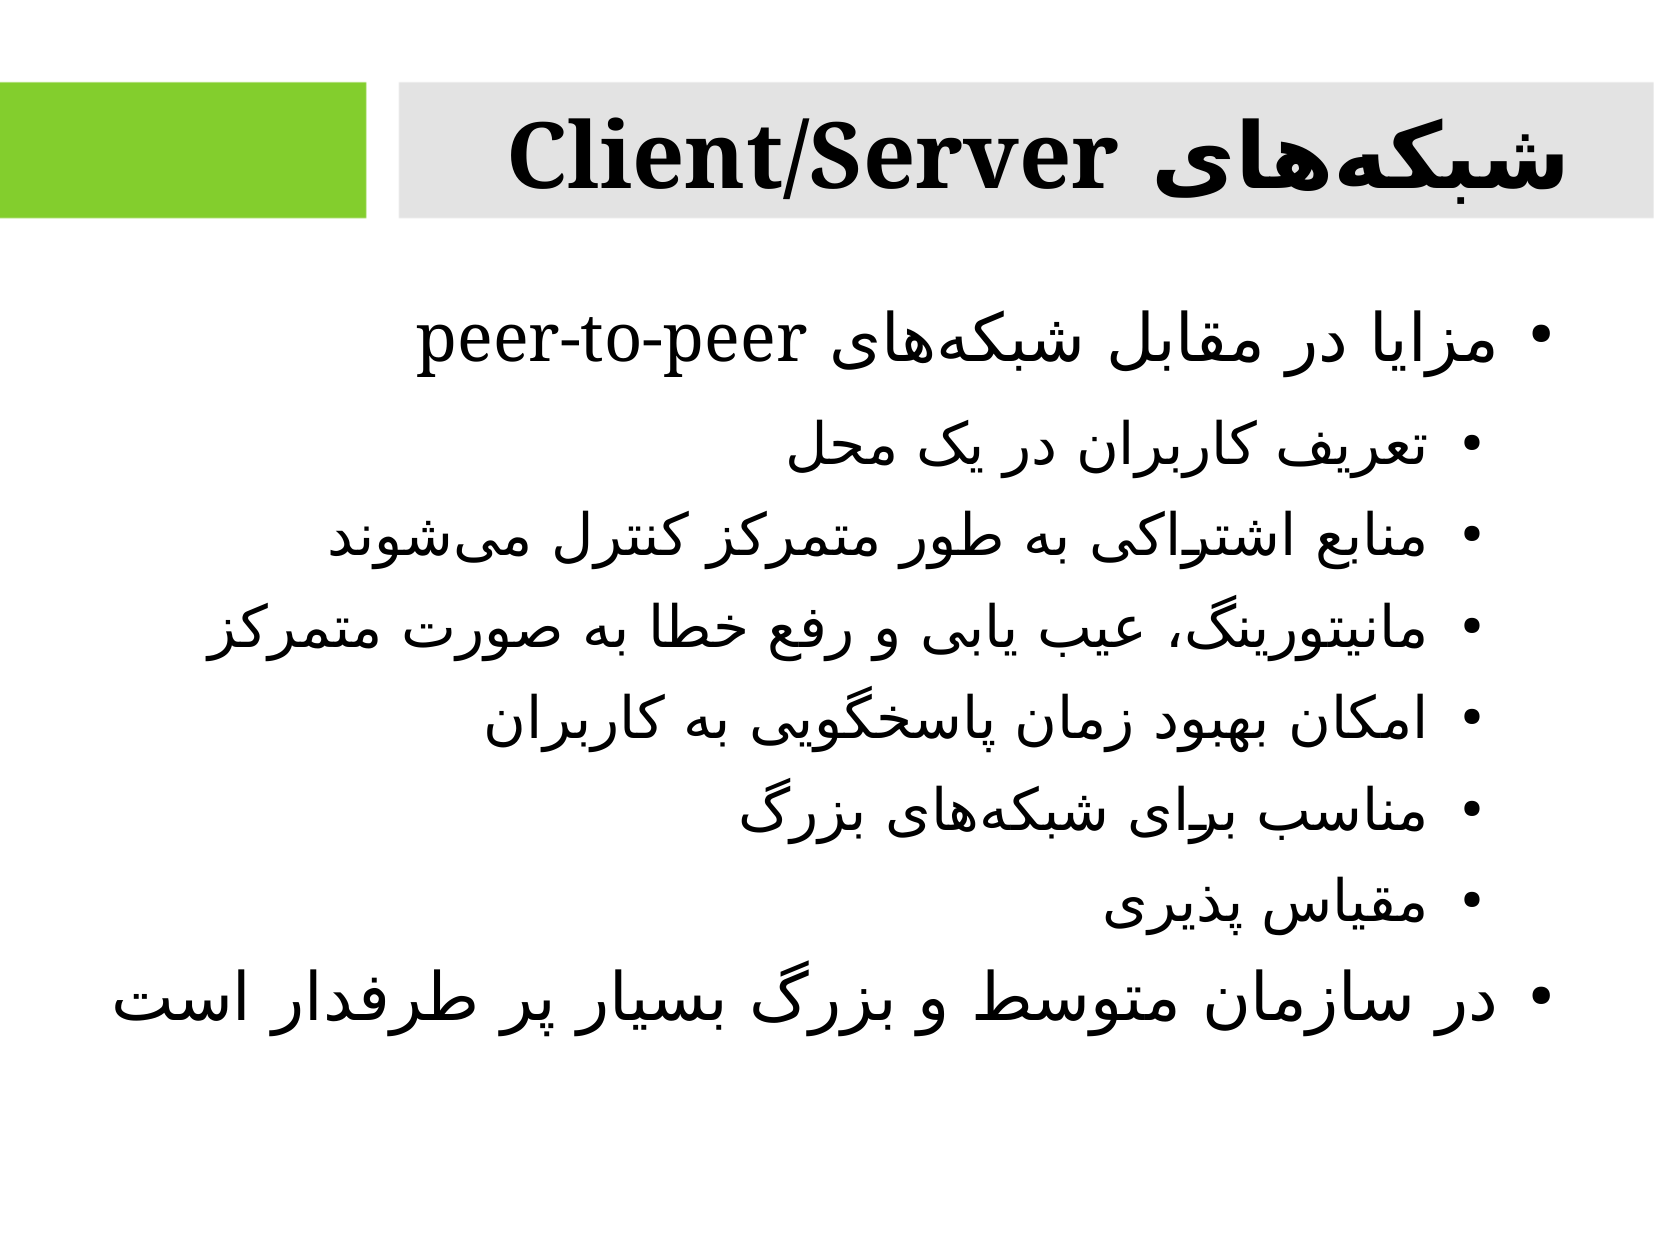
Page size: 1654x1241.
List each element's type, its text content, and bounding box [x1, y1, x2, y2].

list مزایا در مقابل شبکه‌های peer-to-peer تعریف کاربران در یک محل منابع اشتراکی به طور متمرکز کنترل می‌شوند مانیتورینگ، عیب یابی و رفع خطا به صورت متمرکز امکان بهبود زمان پاسخگویی به کاربران مناسب برای شبکه‌های بزرگ مقیاس پذیری در سازمان متوسط و بزرگ بسیار پر طرفدار است [82, 290, 1571, 1109]
picture [0, 0, 1654, 1241]
title شبکه‌های Client/Server [82, 56, 1571, 250]
